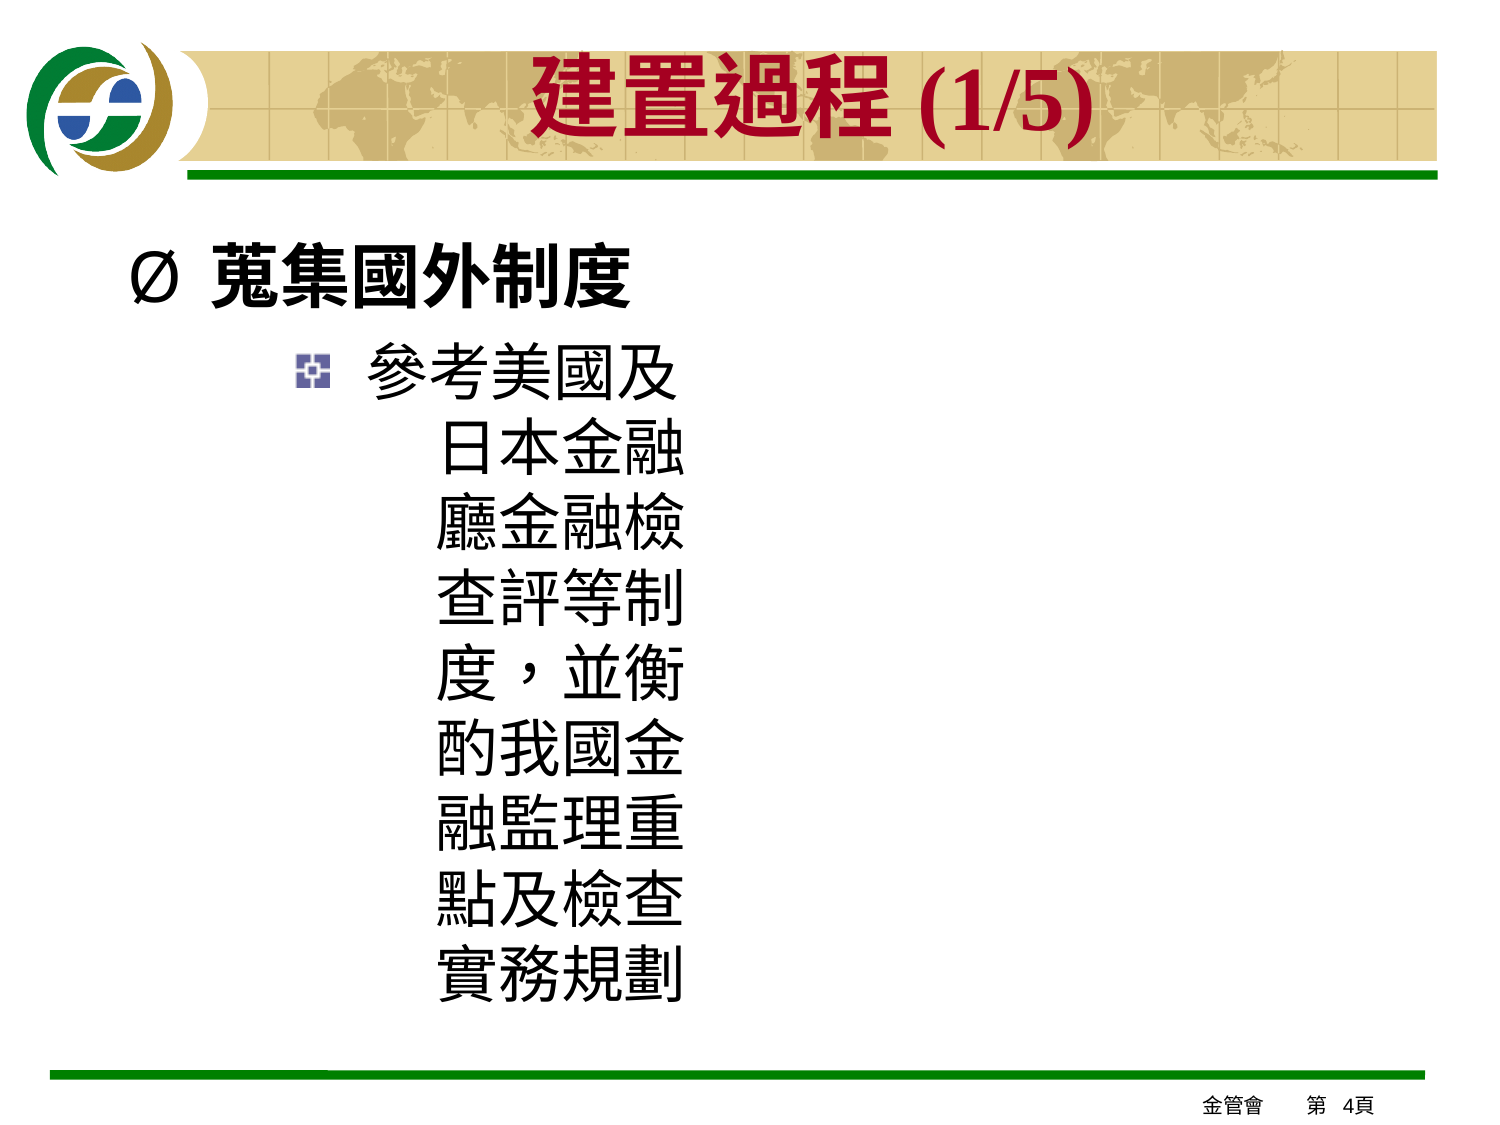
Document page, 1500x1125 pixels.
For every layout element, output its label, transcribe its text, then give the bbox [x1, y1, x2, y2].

list 蒐集國外制度 參考美國及日本金融廳金融檢查評等制度，並衡酌我國金融監理重點及檢查實務規劃 [112, 224, 1424, 1028]
title 建置過程(1/5) [174, 24, 1450, 163]
